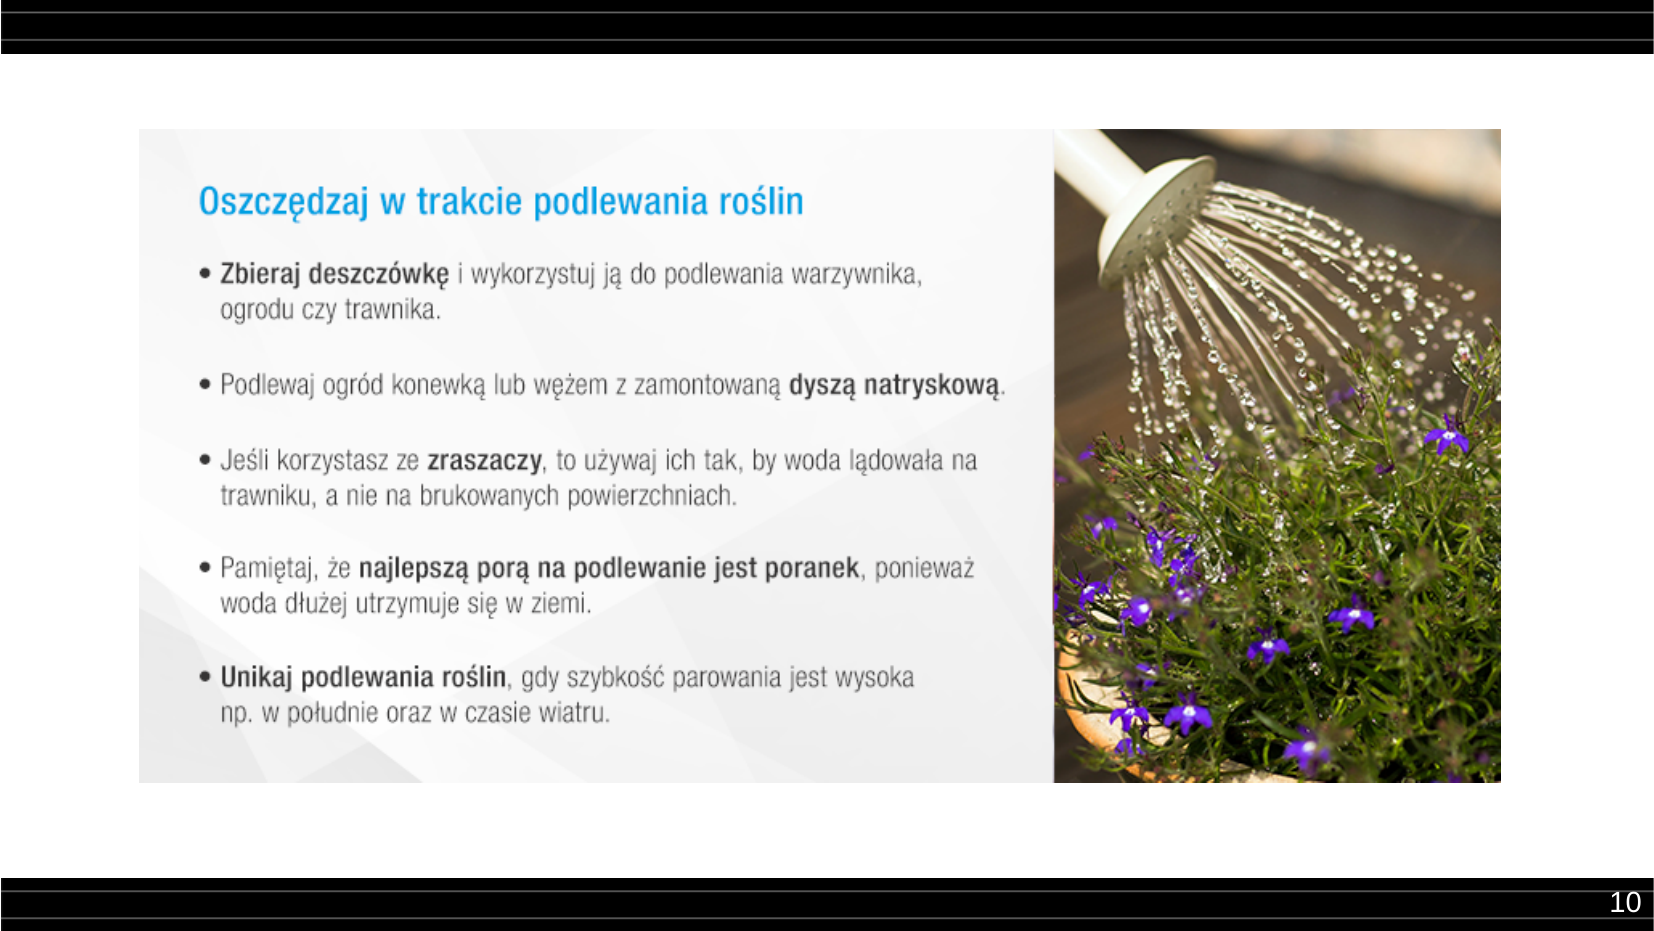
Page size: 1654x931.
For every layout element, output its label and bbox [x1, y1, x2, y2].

picture [1, 0, 1654, 54]
picture [139, 129, 1501, 783]
picture [1, 878, 1654, 931]
